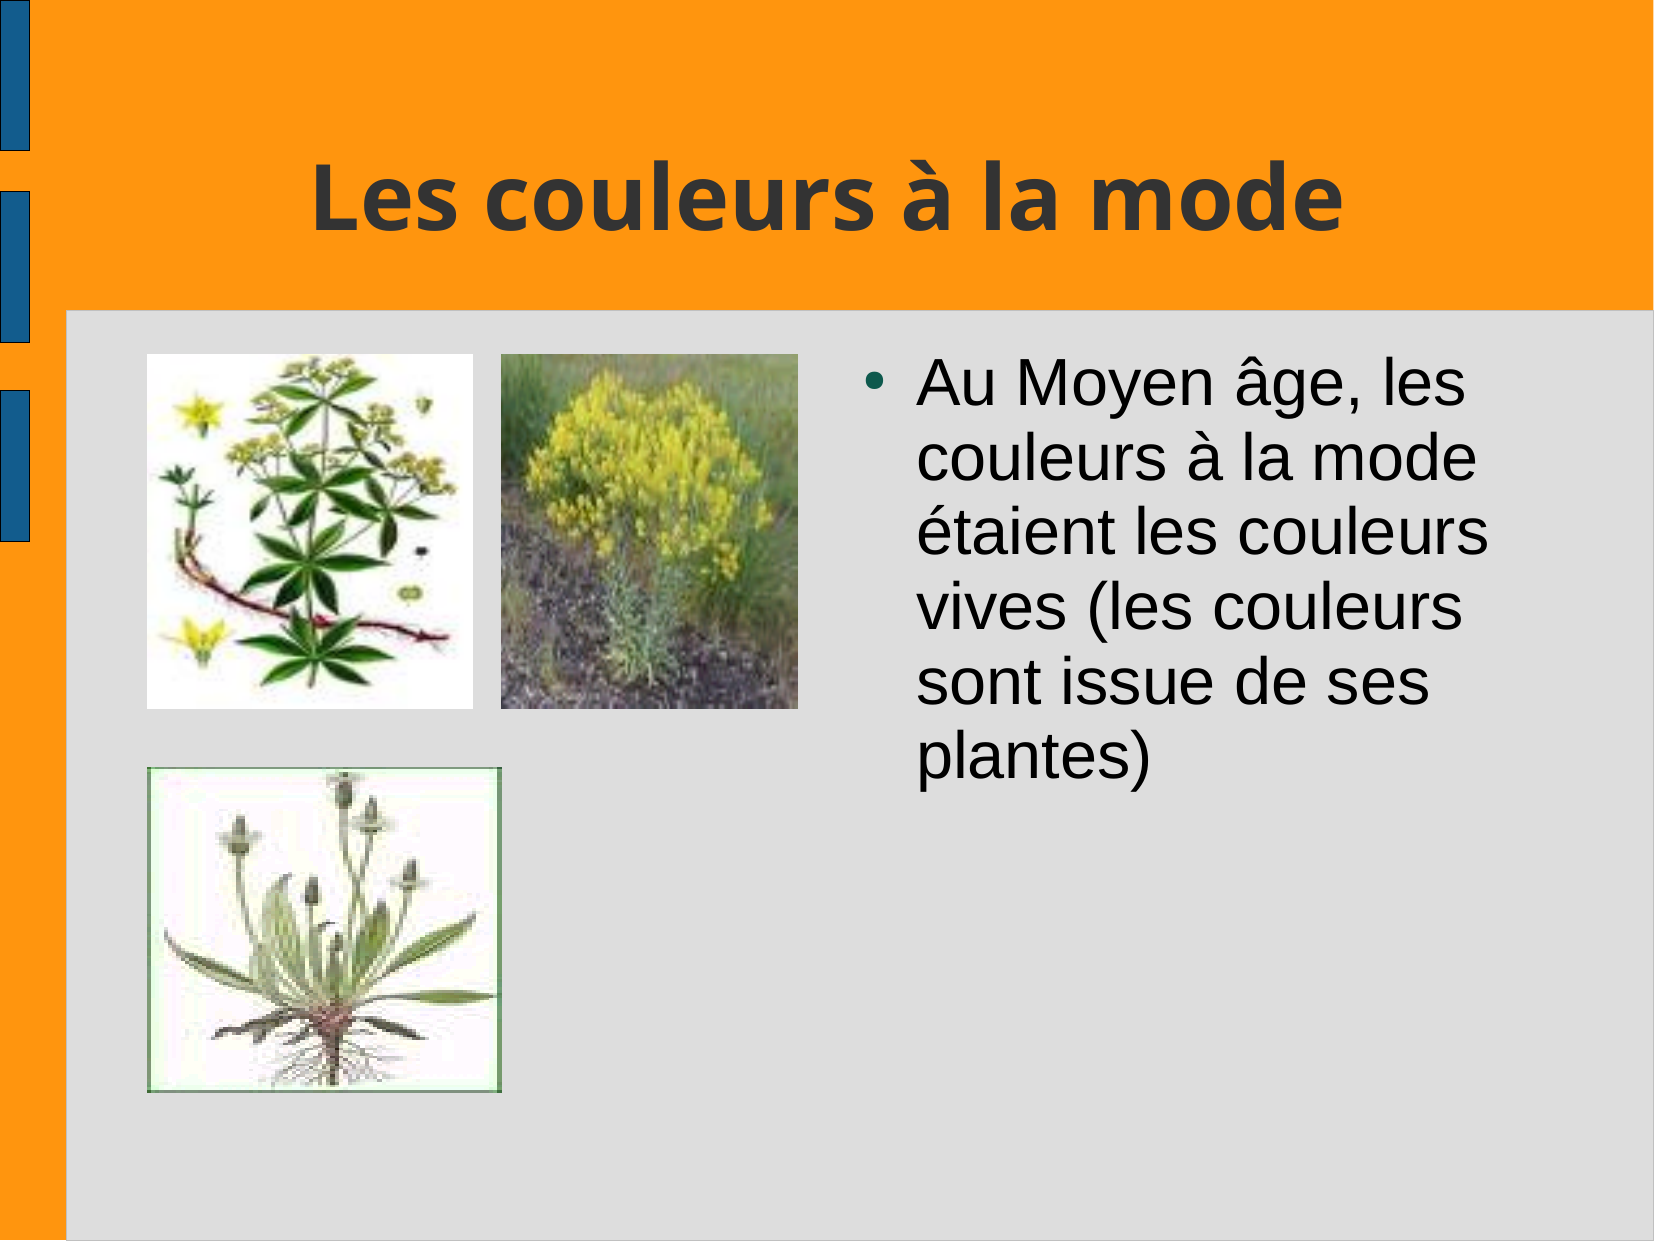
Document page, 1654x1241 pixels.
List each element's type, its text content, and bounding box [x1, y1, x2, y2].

picture [118, 340, 808, 1123]
title Les couleurs à la mode [121, 91, 1534, 299]
list Au Moyen âge, les couleurs à la mode étaient les couleurs vives (les couleurs sont issue de ses plantes) [845, 344, 1535, 1127]
